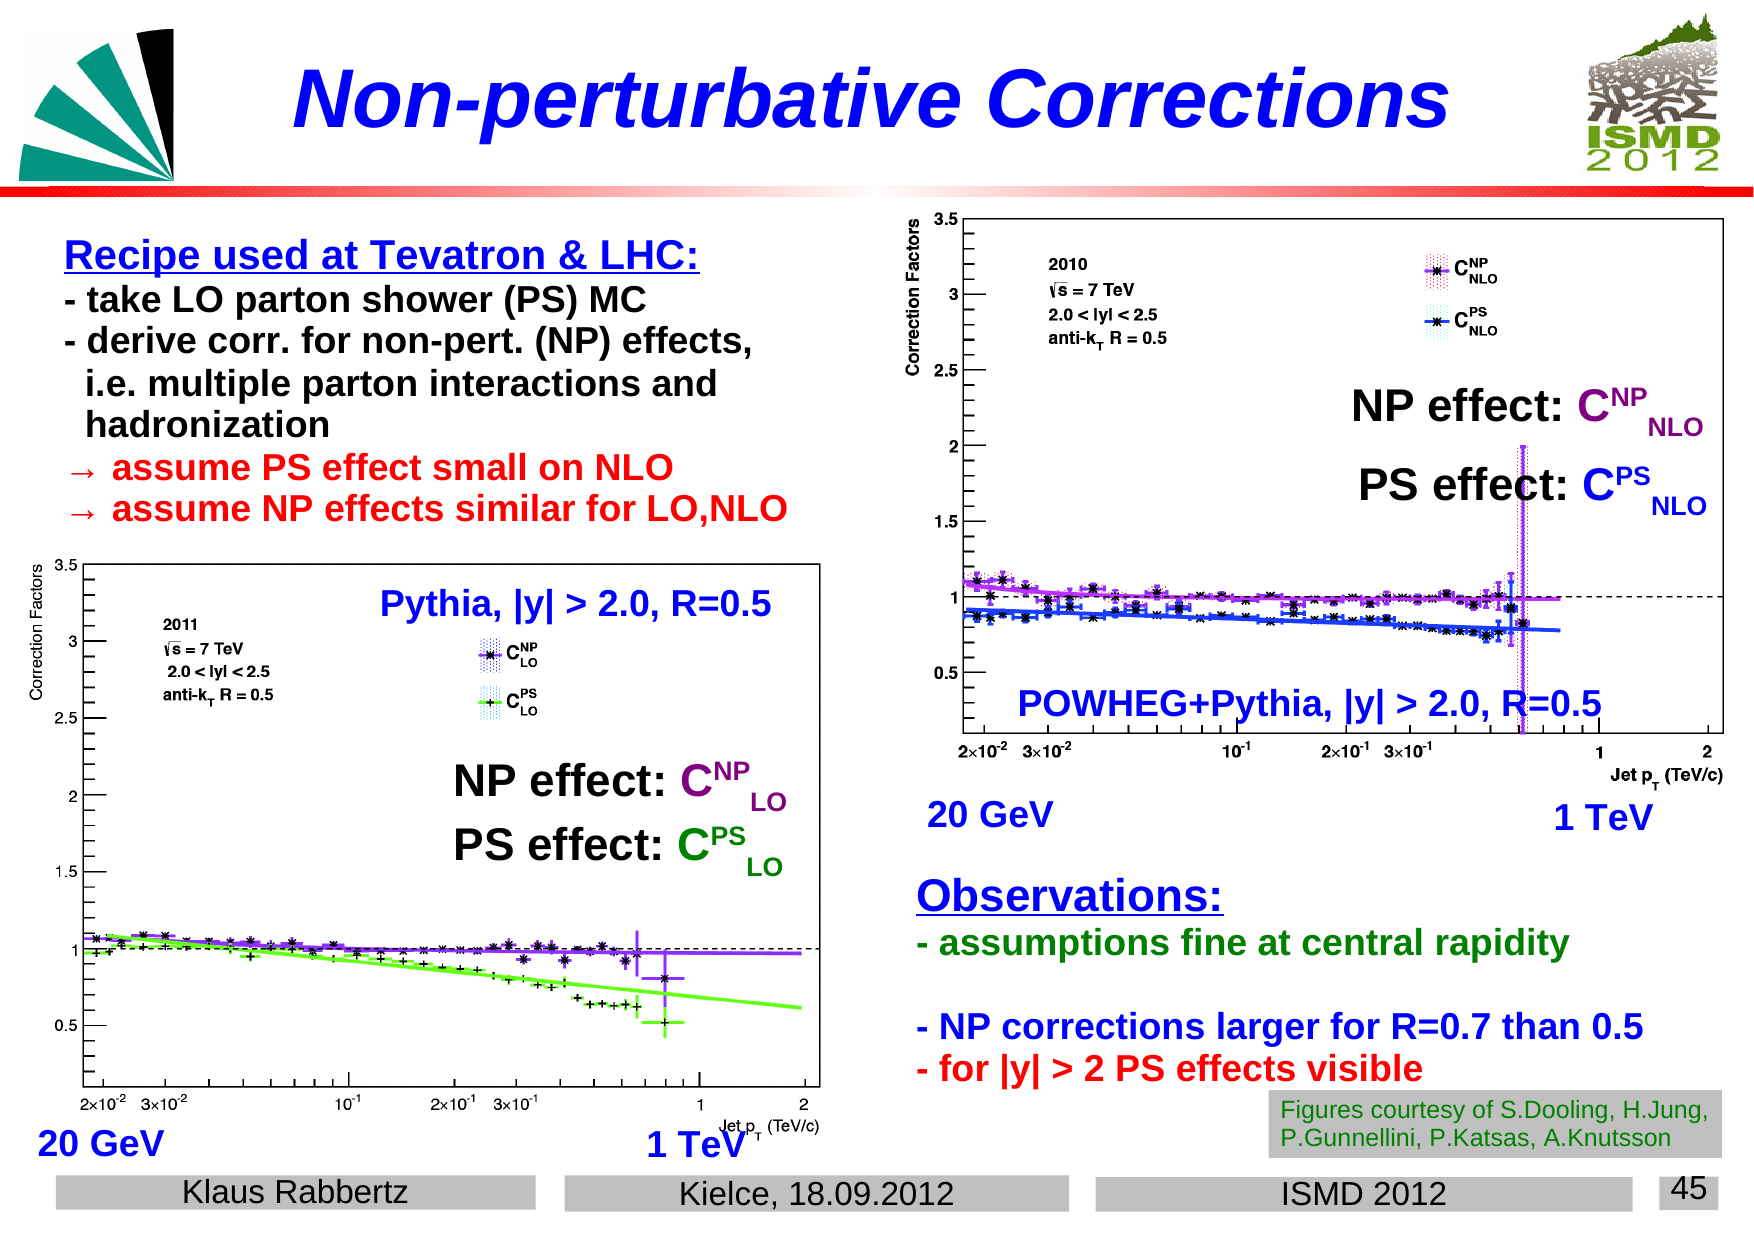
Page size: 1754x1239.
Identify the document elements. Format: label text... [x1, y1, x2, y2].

picture [20, 551, 826, 1150]
picture [894, 200, 1733, 798]
picture [19, 29, 174, 183]
text_box NP effect: CNPLO [441, 748, 799, 823]
text_box PS effect: CPSLO [441, 823, 795, 888]
text_box 20 GeV [915, 787, 1066, 841]
text_box Observations: - assumptions fine at central rapidity - NP corrections larger for R=0.7 than 0.5 - for |y| > 2 PS effects visible [904, 863, 1657, 1138]
text_box Pythia, |y| > 2.0, R=0.5 [367, 576, 784, 631]
text_box POWHEG+Pythia, |y| > 2.0, R=0.5 [1005, 676, 1615, 730]
title Non-perturbative Corrections [220, 16, 1525, 182]
text_box 20 GeV [25, 1116, 177, 1171]
text_box 1 TeV [1541, 790, 1666, 844]
picture [1579, 5, 1727, 177]
text_box NP effect: CNPNLO [1339, 373, 1716, 448]
text_box 1 TeV [634, 1117, 759, 1172]
text_box Recipe used at Tevatron & LHC: - take LO parton shower (PS) MC - derive corr. for non-pert. (NP) effects, i.e. multiple parton interactions and hadronization → assume PS effect small on NLO → assume NP effects similar for LO,NLO [51, 225, 801, 536]
text_box PS effect: CPSNLO [1346, 452, 1719, 528]
text_box Figures courtesy of S.Dooling, H.Jung, P.Gunnellini, P.Katsas, A.Knutsson [1268, 1090, 1721, 1159]
